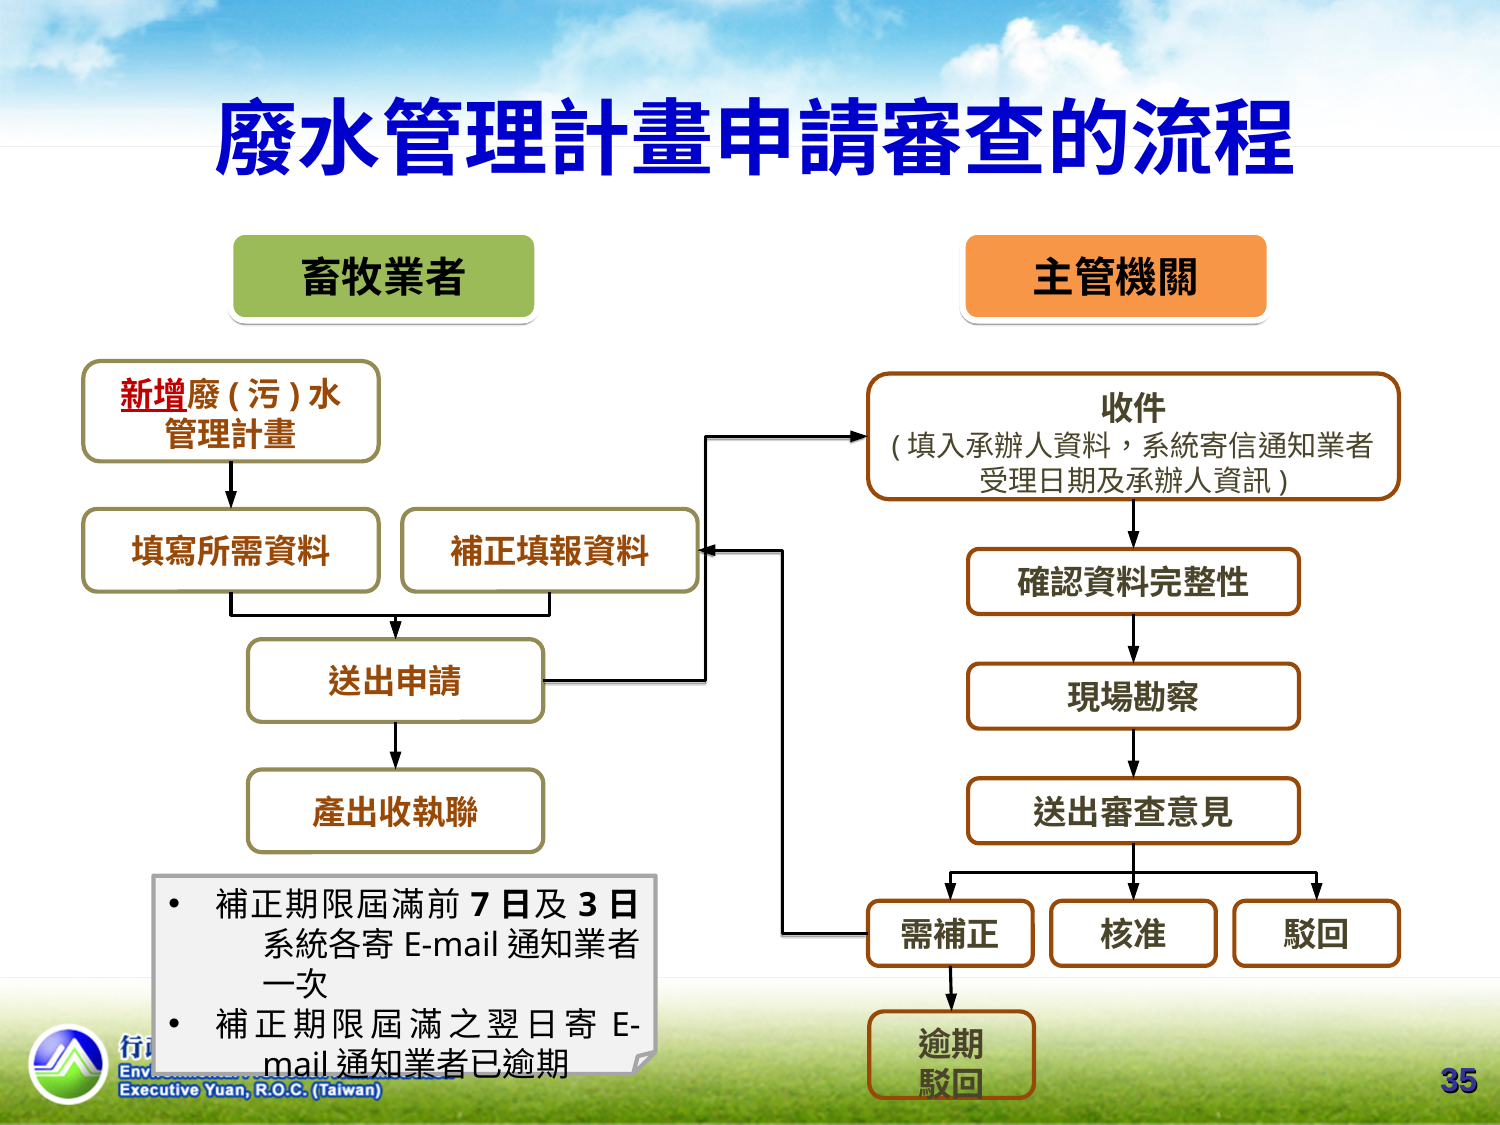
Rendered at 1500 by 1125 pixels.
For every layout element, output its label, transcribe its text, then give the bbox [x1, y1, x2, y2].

text_box 駁回 [1234, 900, 1400, 966]
text_box 產出收執聯 [247, 769, 544, 853]
text_box 補正填報資料 [402, 508, 698, 592]
text_box 送出申請 [247, 639, 544, 722]
text_box 逾期 駁回 [958, 1073, 978, 1093]
text_box 收件 (填入承辦人資料，系統寄信通知業者受理日期及承辦人資訊) [868, 373, 1399, 500]
text_box 確認資料完整性 [968, 548, 1299, 614]
text_box 新增廢(污)水 管理計畫 [83, 361, 379, 462]
text_box 廢水管理計畫申請審查的流程 [135, 78, 1377, 195]
text_box 補正期限屆滿前7日及3日系統各寄E-mail通知業者一次 補正期限屆滿之翌日寄E-mail通知業者已逾期 [153, 875, 656, 1075]
text_box 填寫所需資料 [83, 508, 379, 592]
text_box 主管機關 [962, 231, 1270, 321]
text_box 核准 [1051, 900, 1216, 966]
text_box 送出審查意見 [968, 778, 1299, 844]
text_box 畜牧業者 [230, 231, 538, 321]
text_box 現場勘察 [968, 663, 1299, 729]
text_box 逾期 駁回 [869, 1011, 1034, 1098]
text_box 需補正 [868, 900, 1033, 966]
